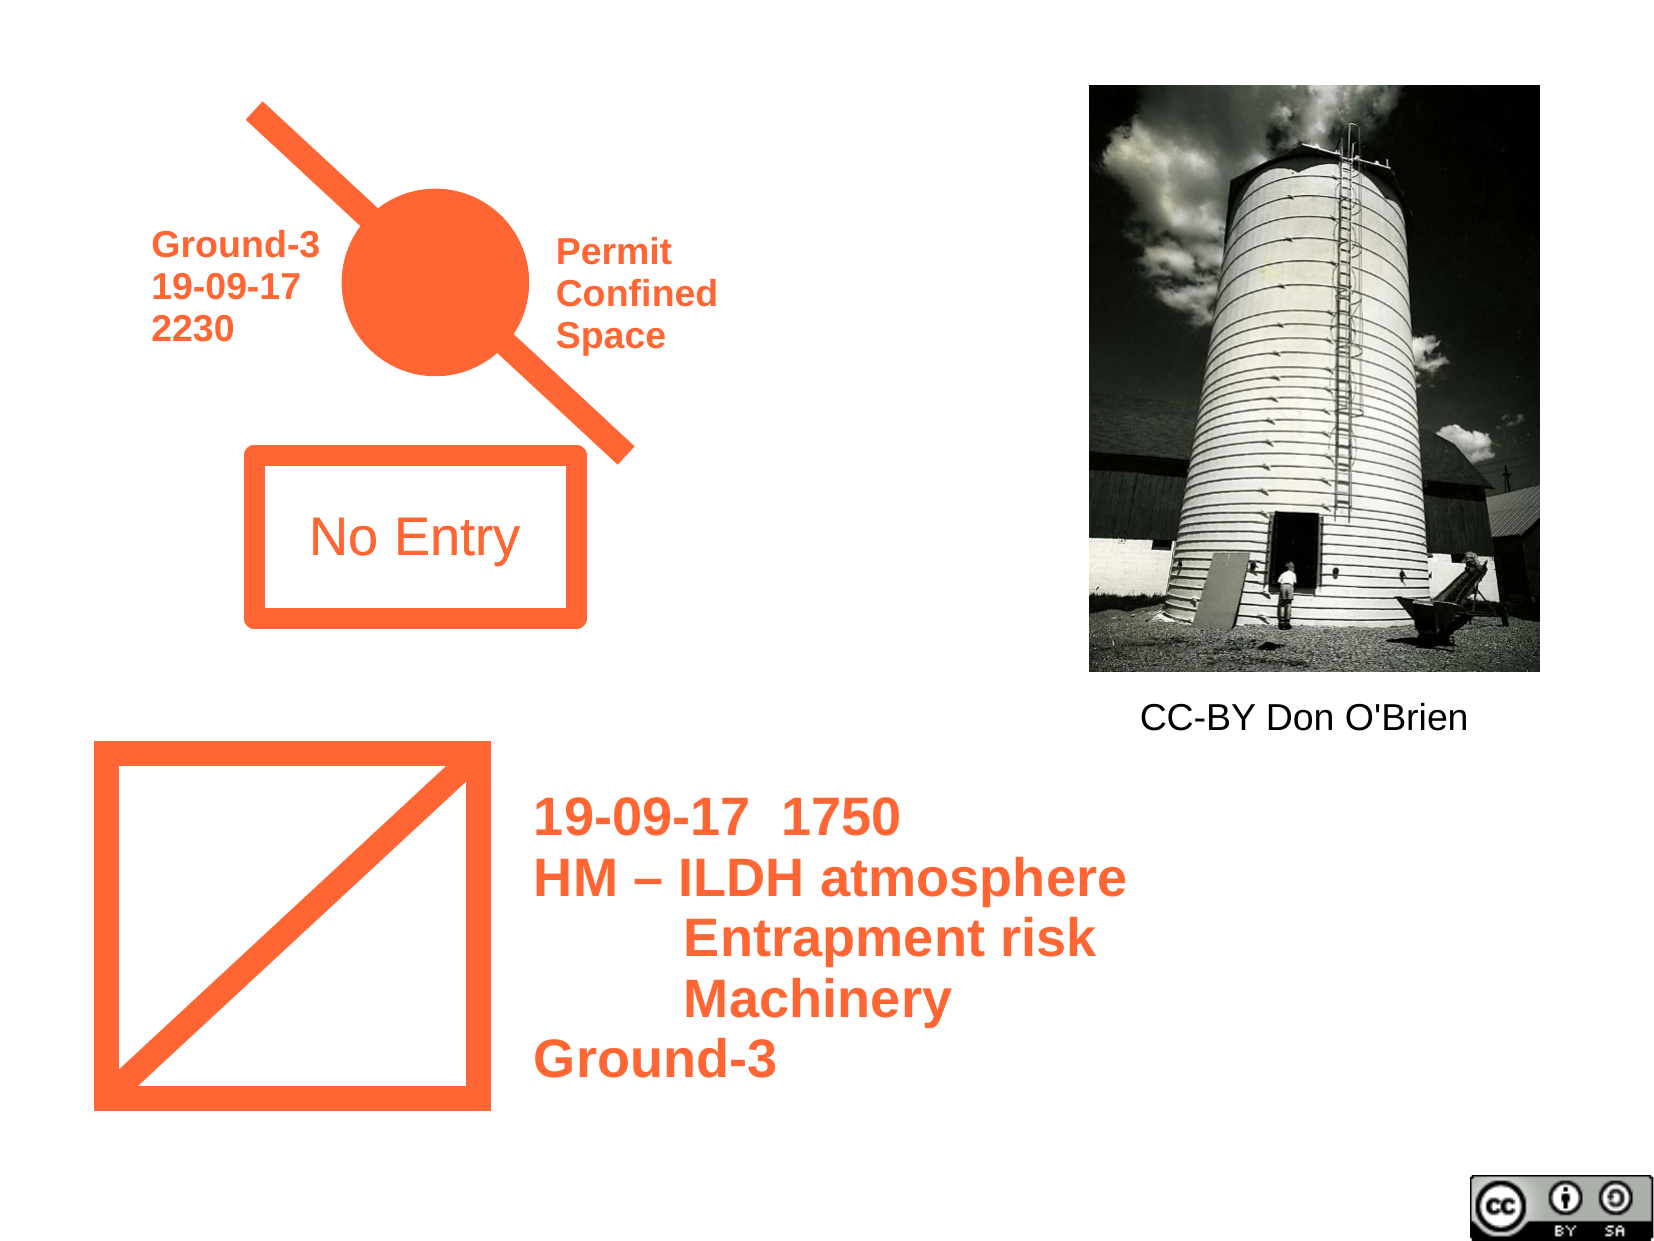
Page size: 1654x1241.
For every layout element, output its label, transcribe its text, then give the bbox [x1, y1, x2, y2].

picture [1470, 1175, 1654, 1241]
picture [1089, 85, 1540, 672]
text_box Ground-3 19-09-17 2230 [136, 216, 336, 358]
text_box CC-BY Don O'Brien [1125, 688, 1484, 746]
text_box Permit Confined Space [541, 223, 734, 365]
text_box No Entry [254, 455, 577, 619]
text_box 19-09-17 1750 HM – ILDH atmosphere Entrapment risk Machinery Ground-3 [519, 779, 1144, 1097]
text_box [341, 188, 530, 377]
